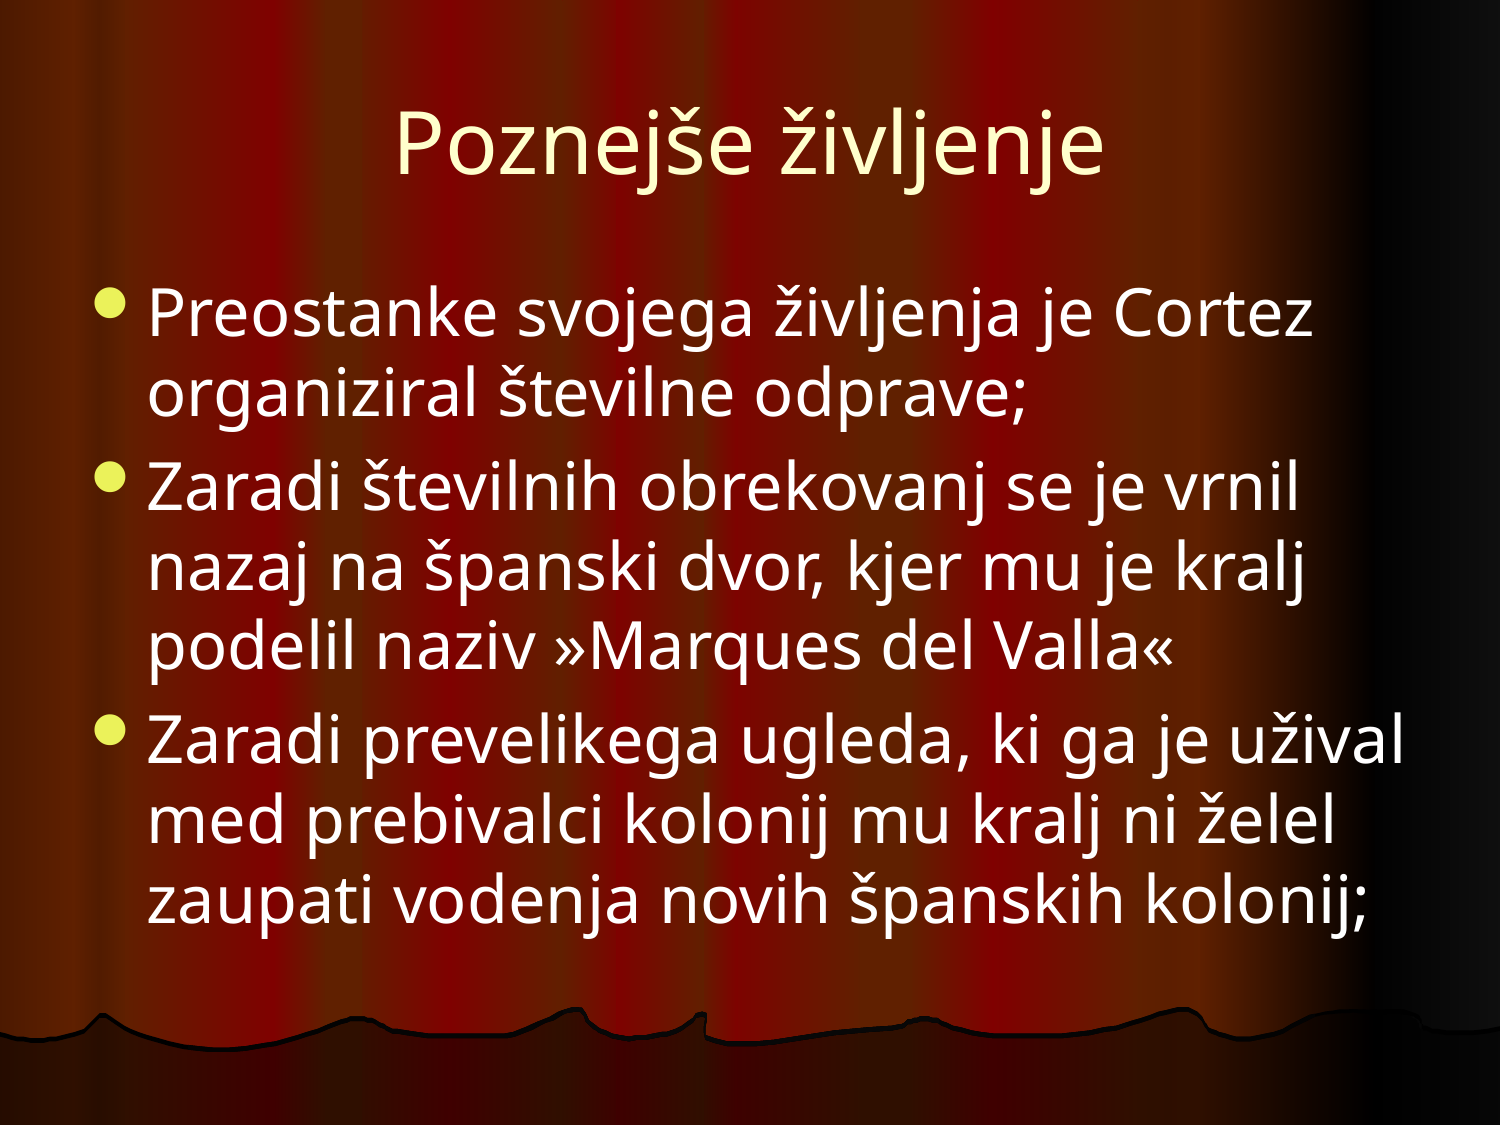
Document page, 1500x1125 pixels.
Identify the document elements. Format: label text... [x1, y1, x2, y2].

list Preostanke svojega življenja je Cortez organiziral številne odprave; Zaradi številnih obrekovanj se je vrnil nazaj na španski dvor, kjer mu je kralj podelil naziv »Marques del Valla« Zaradi prevelikega ugleda, ki ga je užival med prebivalci kolonij mu kralj ni želel zaupati vodenja novih španskih kolonij; [75, 262, 1425, 1006]
title Poznejše življenje [75, 45, 1425, 233]
